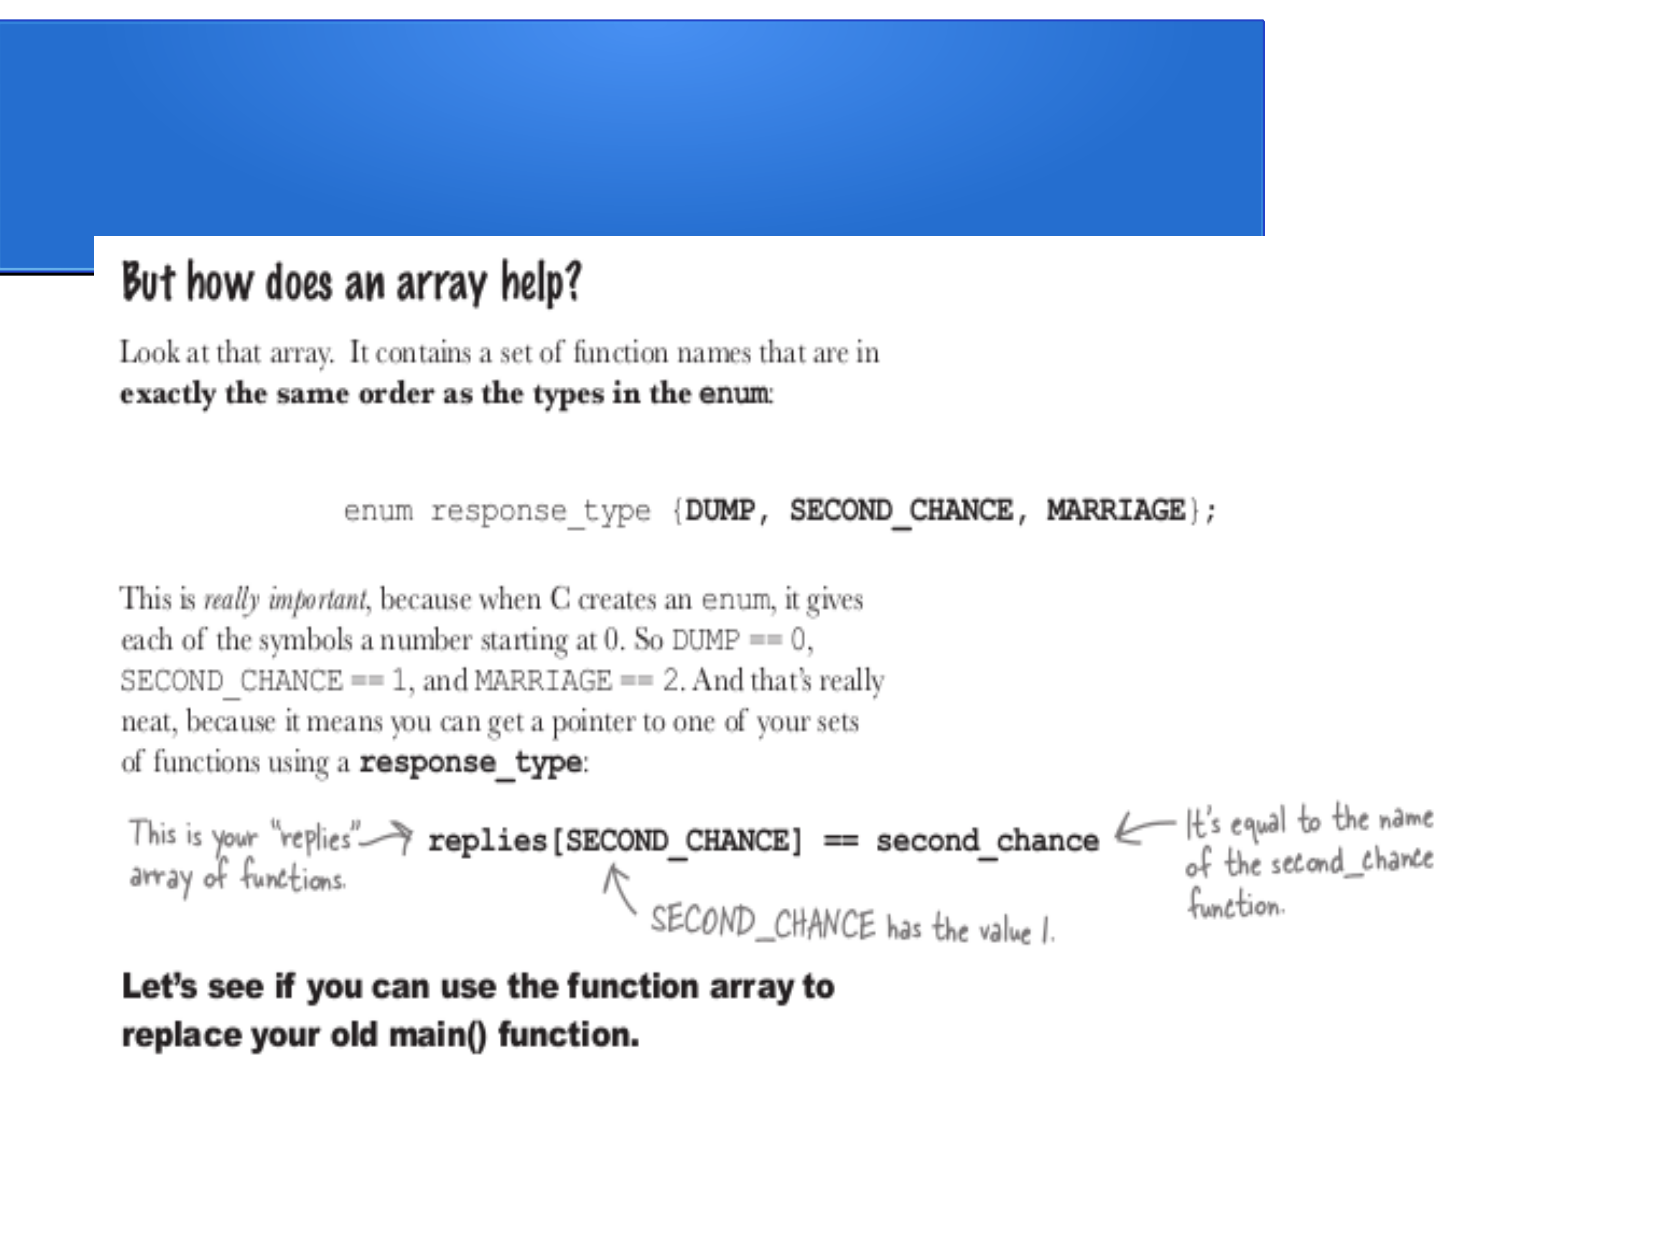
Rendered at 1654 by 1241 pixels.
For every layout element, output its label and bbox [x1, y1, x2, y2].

picture [94, 236, 1477, 1075]
